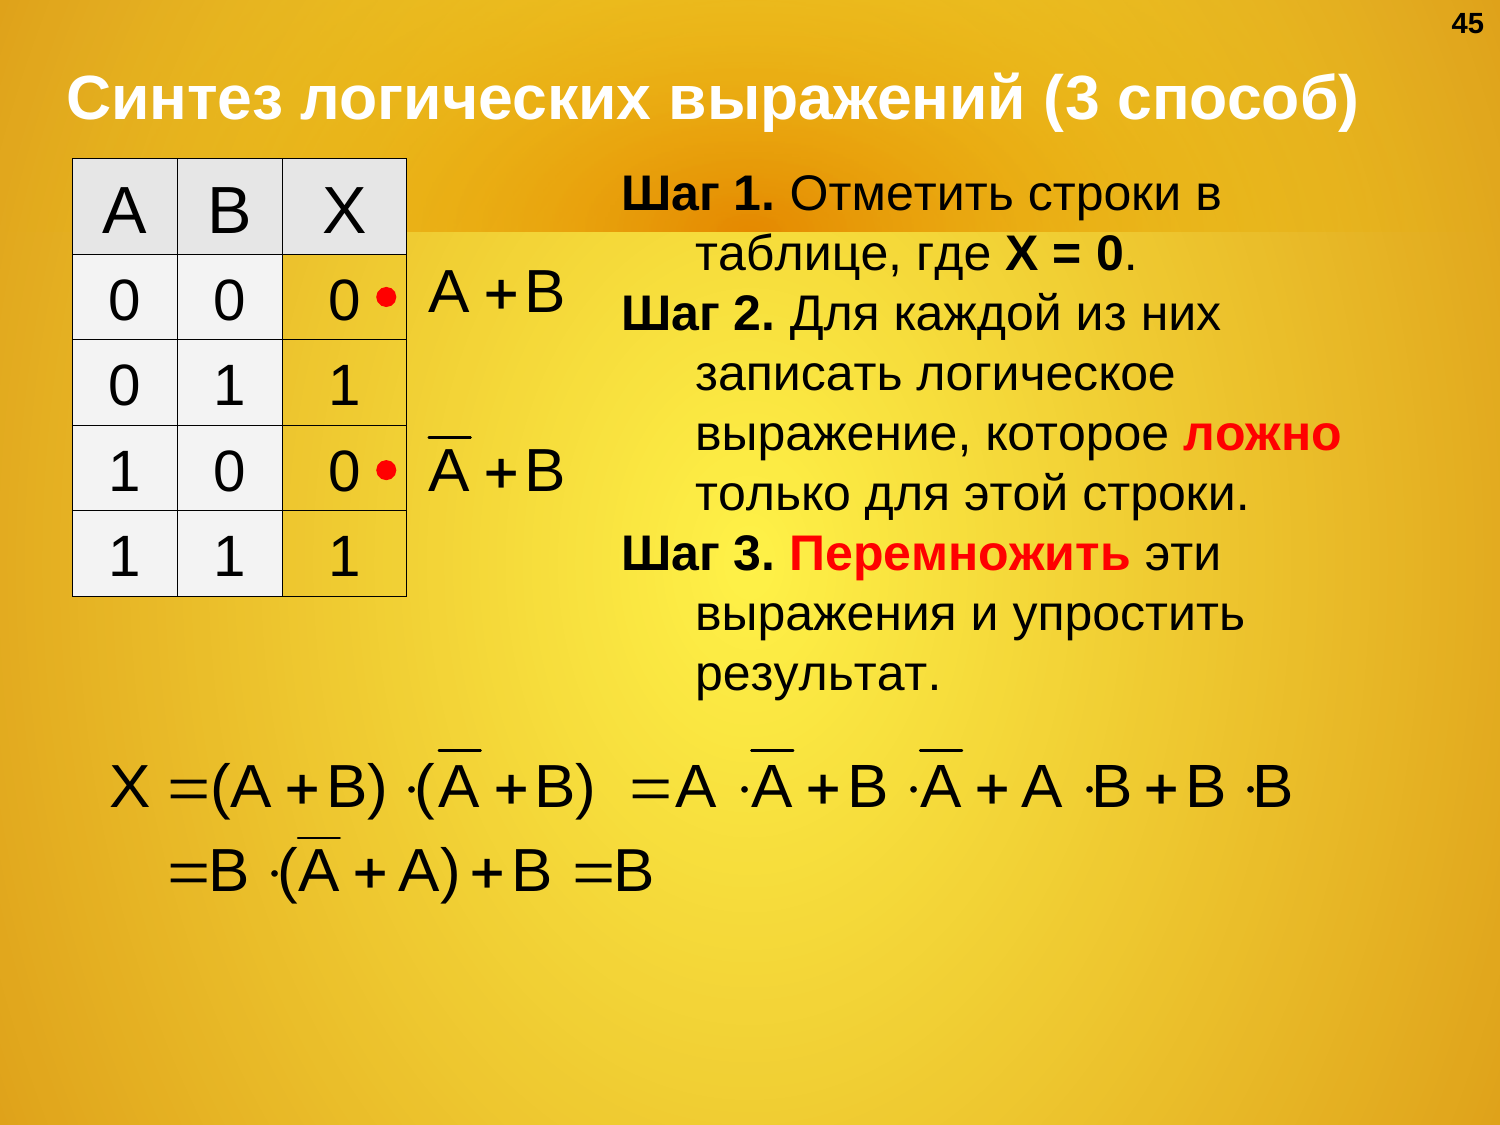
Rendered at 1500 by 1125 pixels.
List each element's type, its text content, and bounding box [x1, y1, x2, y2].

text_box [377, 287, 396, 307]
table_cell 0 [73, 340, 177, 425]
text_box [377, 460, 396, 480]
title Синтез логических выражений (3 способ) [51, 49, 1426, 127]
table_cell 1 [178, 511, 282, 596]
text_box <номер> [1148, 0, 1499, 75]
chart [418, 257, 579, 323]
chart [97, 736, 664, 917]
table_cell 0 [283, 426, 406, 510]
table_header X [283, 159, 406, 254]
table_cell 1 [73, 426, 177, 510]
table_cell 0 [73, 255, 177, 339]
text_box Шаг 1. Отметить строки в таблице, где X = 0. Шаг 2. Для каждой из них записать логическое выражение, которое ложно только для этой строки. Шаг 3. Перемножить эти выражения и упростить результат. [606, 152, 1429, 709]
table_cell 1 [73, 511, 177, 596]
table_cell 1 [283, 340, 406, 425]
chart [616, 736, 1305, 818]
table_cell 1 [283, 511, 406, 596]
table_cell 1 [178, 340, 282, 425]
table_header A [73, 159, 177, 254]
table_cell 0 [178, 426, 282, 510]
table_cell 0 [283, 255, 406, 339]
table_header B [178, 159, 282, 254]
table_cell 0 [178, 255, 282, 339]
chart [418, 425, 579, 502]
